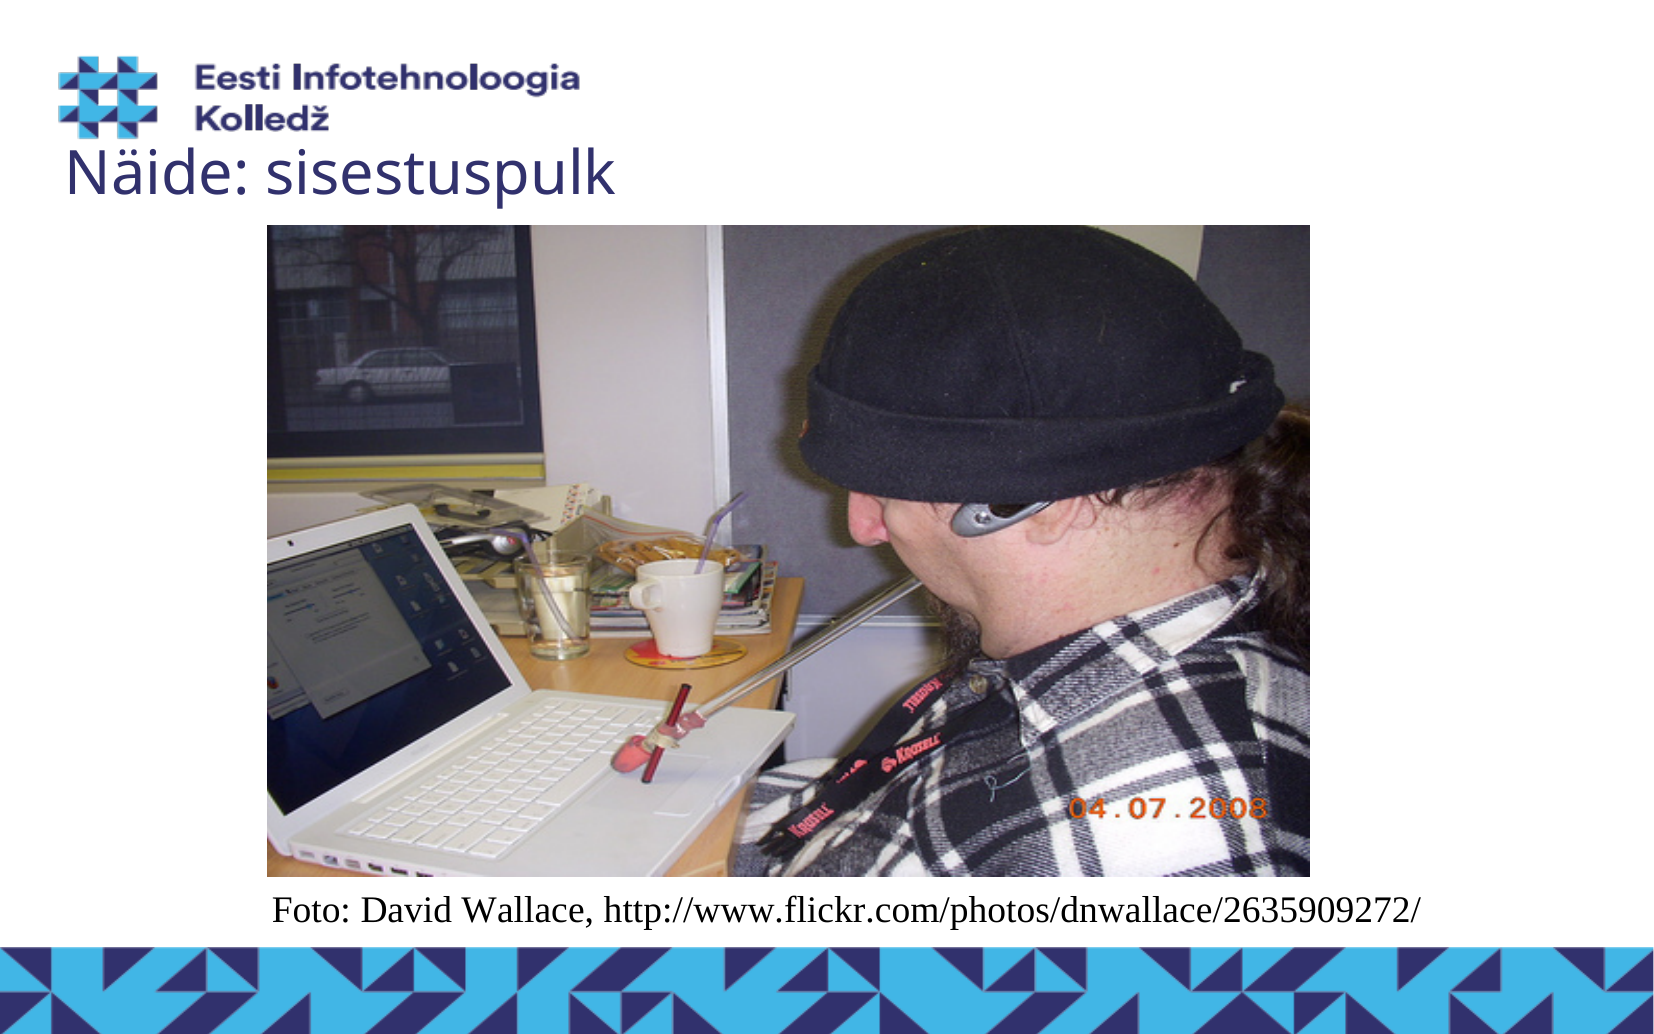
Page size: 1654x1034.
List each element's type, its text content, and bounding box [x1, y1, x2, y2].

picture [267, 225, 1310, 877]
text_box Foto: David Wallace, http://www.flickr.com/photos/dnwallace/2635909272/ [271, 886, 1479, 933]
title Näide: sisestuspulk [64, 85, 1201, 258]
